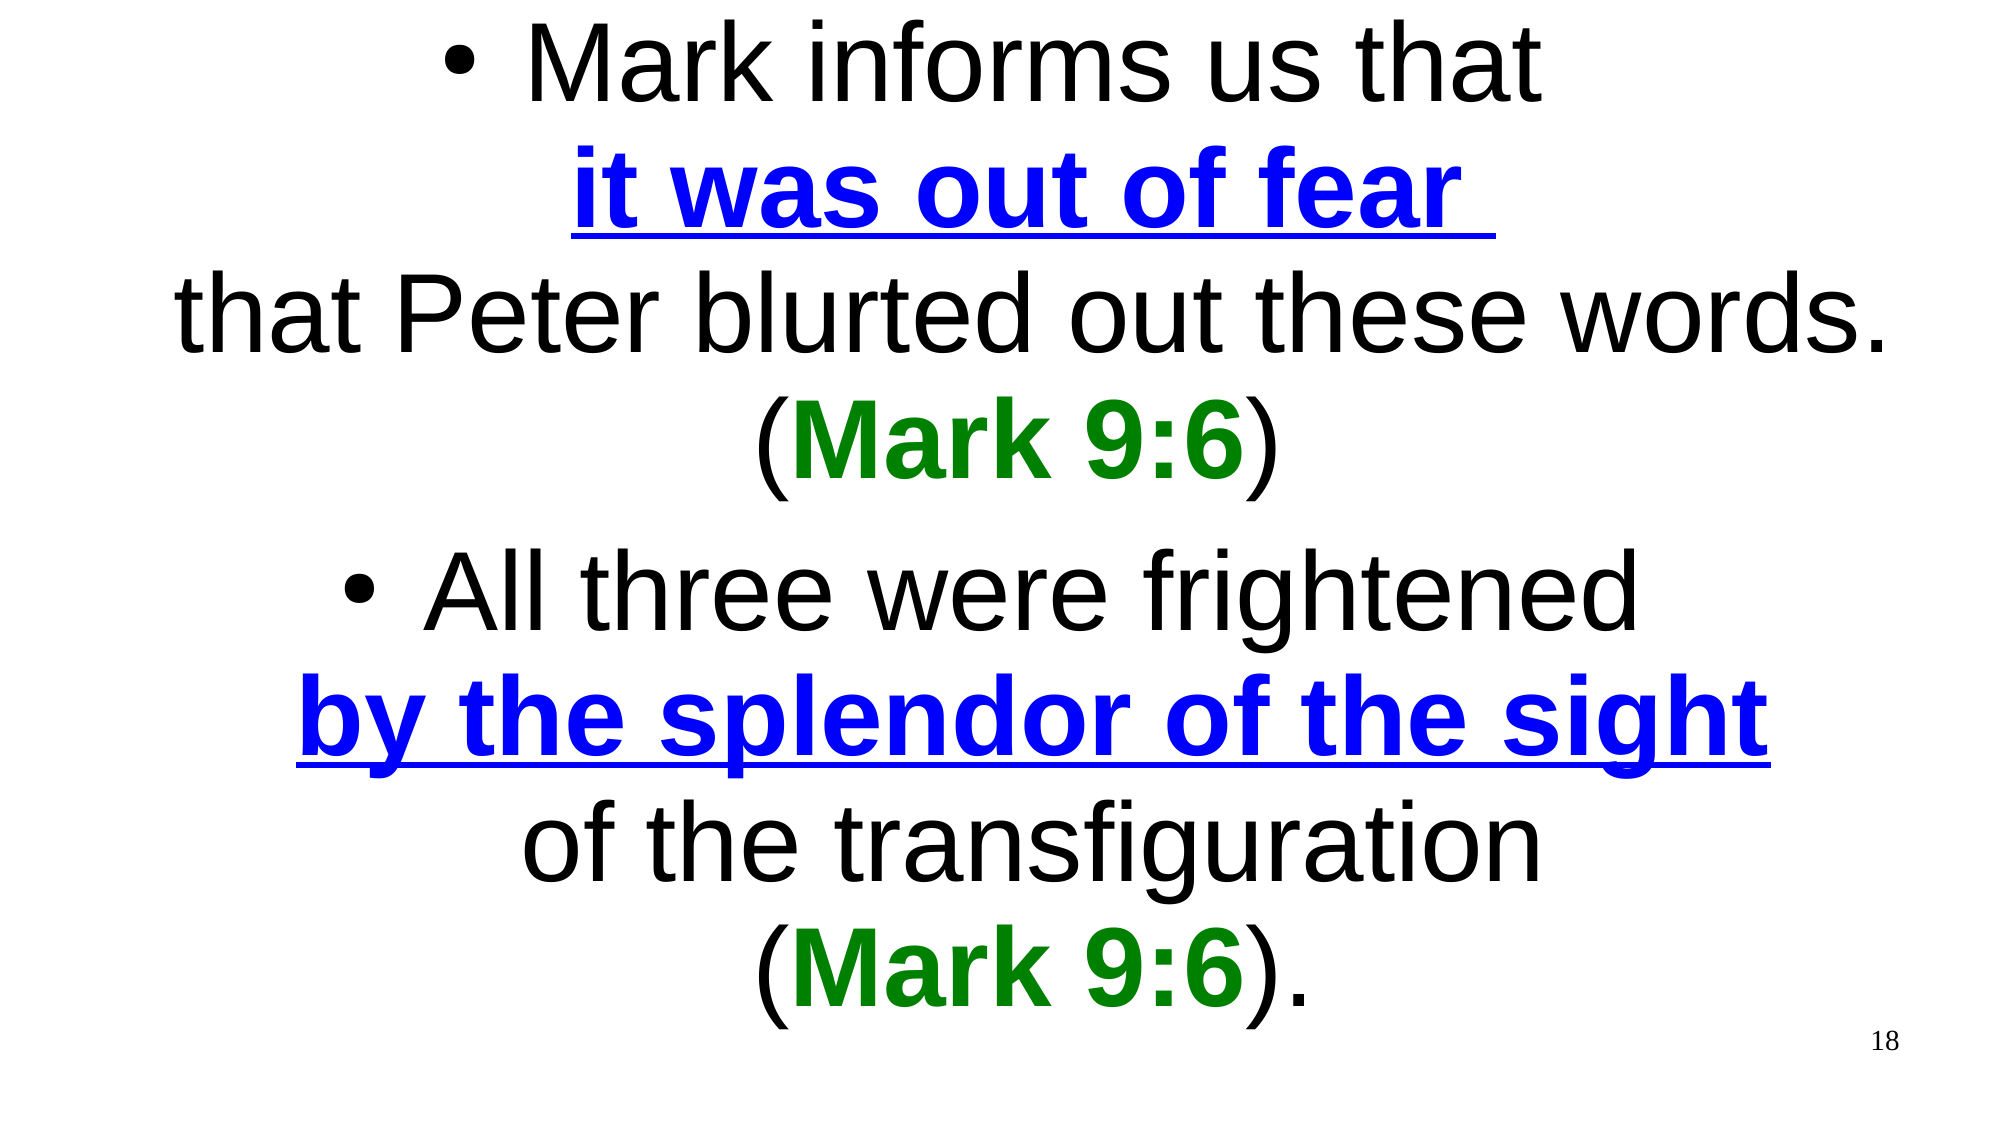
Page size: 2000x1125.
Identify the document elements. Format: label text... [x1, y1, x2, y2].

list Mark informs us that it was out of fear that Peter blurted out these words. (Mark 9:6) All three were frightened by the splendor of the sight of the transfiguration (Mark 9:6). [0, 0, 1996, 1123]
